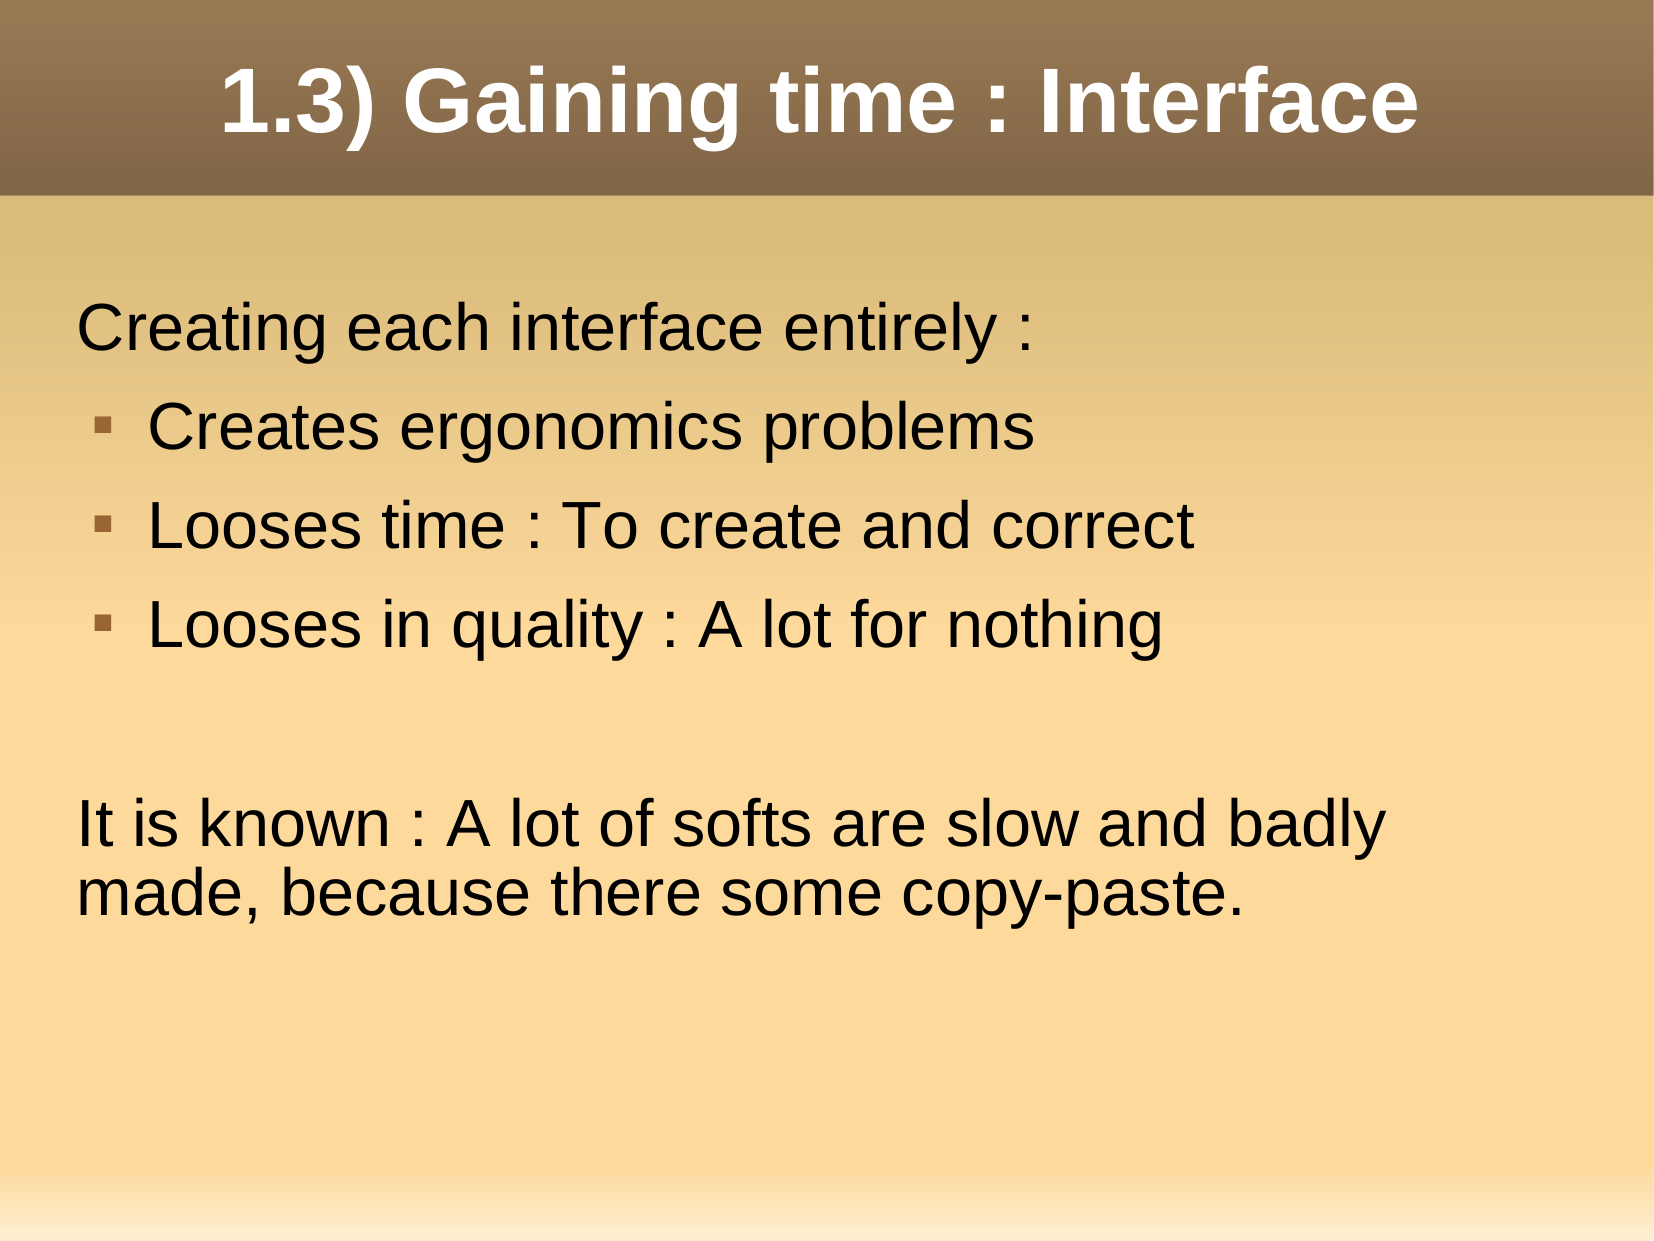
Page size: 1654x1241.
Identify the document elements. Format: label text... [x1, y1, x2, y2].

title 1.3) Gaining time : Interface [76, 7, 1565, 200]
list Creating each interface entirely : Creates ergonomics problems Looses time : To create and correct Looses in quality : A lot for nothing It is known : A lot of softs are slow and badly made, because there some copy-paste. [76, 295, 1565, 1099]
picture [0, 0, 1654, 1241]
